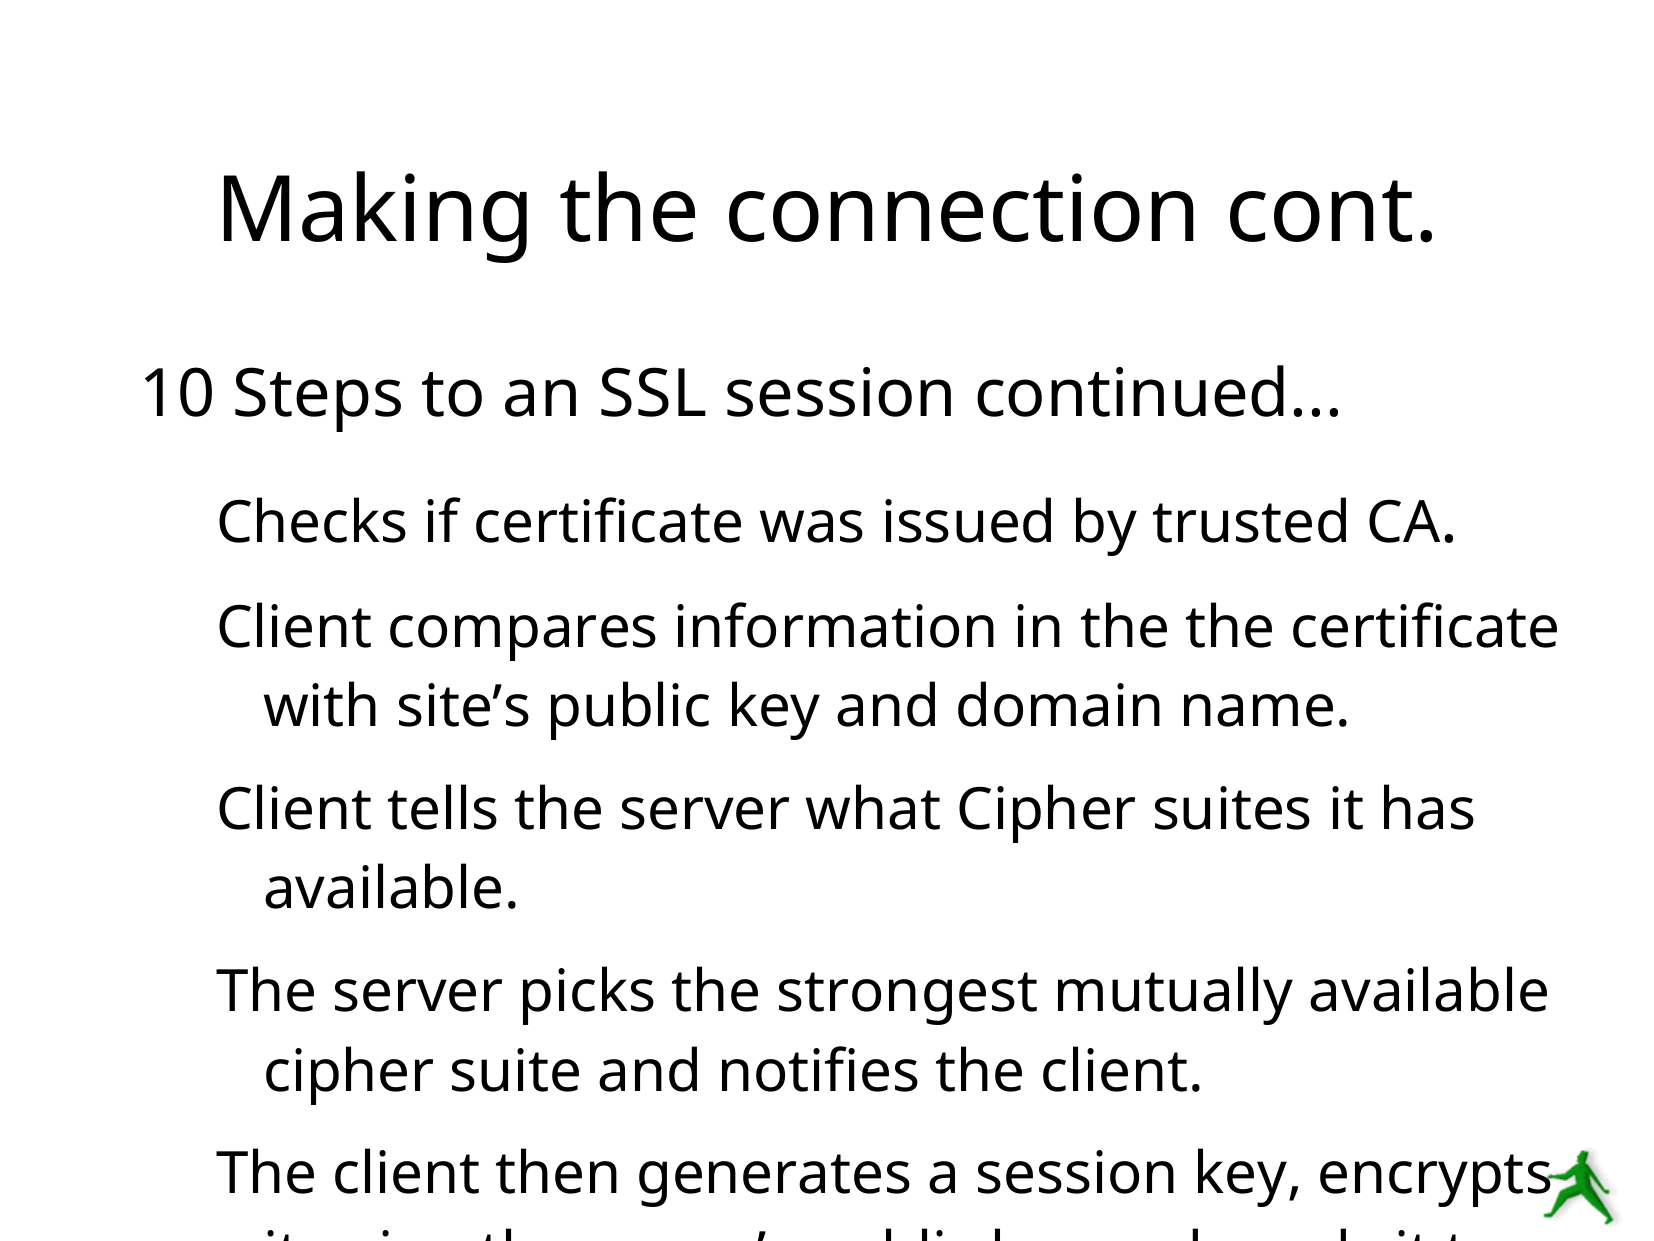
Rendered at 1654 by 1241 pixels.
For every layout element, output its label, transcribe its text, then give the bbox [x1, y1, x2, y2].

list 10 Steps to an SSL session continued... Checks if certificate was issued by trusted CA. Client compares information in the the certificate with site’s public key and domain name. Client tells the server what Cipher suites it has available. The server picks the strongest mutually available cipher suite and notifies the client. The client then generates a session key, encrypts it using the server’s public key and sends it to the server [121, 344, 1574, 1229]
picture [1574, 1135, 1634, 1227]
title Making the connection cont. [121, 102, 1534, 311]
